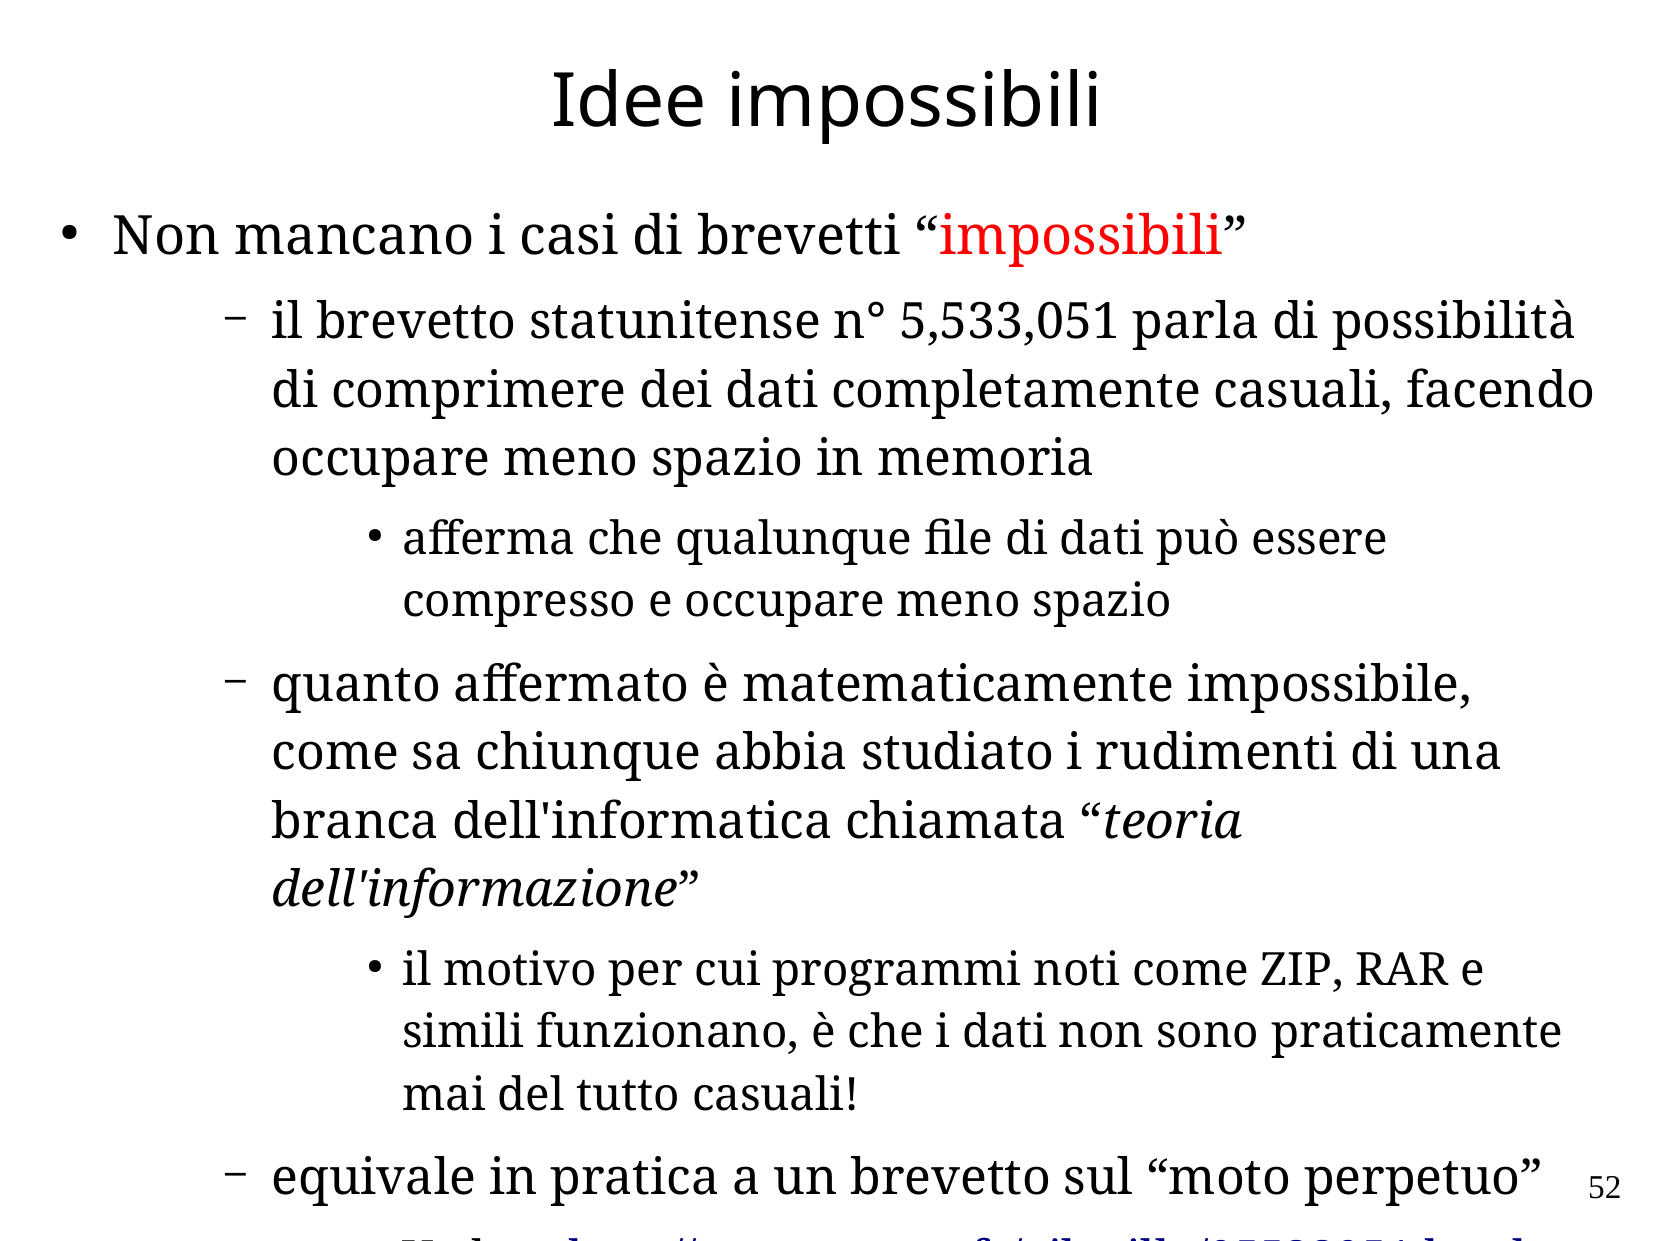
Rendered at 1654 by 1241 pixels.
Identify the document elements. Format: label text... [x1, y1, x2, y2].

list Non mancano i casi di brevetti “impossibili” il brevetto statunitense n° 5,533,051 parla di possibilità di comprimere dei dati completamente casuali, facendo occupare meno spazio in memoria afferma che qualunque file di dati può essere compresso e occupare meno spazio quanto affermato è matematicamente impossibile, come sa chiunque abbia studiato i rudimenti di una branca dell'informatica chiamata “teoria dell'informazione” il motivo per cui programmi noti come ZIP, RAR e simili funzionano, è che i dati non sono praticamente mai del tutto casuali! equivale in pratica a un brevetto sul “moto perpetuo” Vedere http://www.teaser.fr/~jlgailly/05533051.html per una analisi del brevetto. [42, 196, 1612, 1187]
title Idee impossibili [37, 30, 1617, 166]
